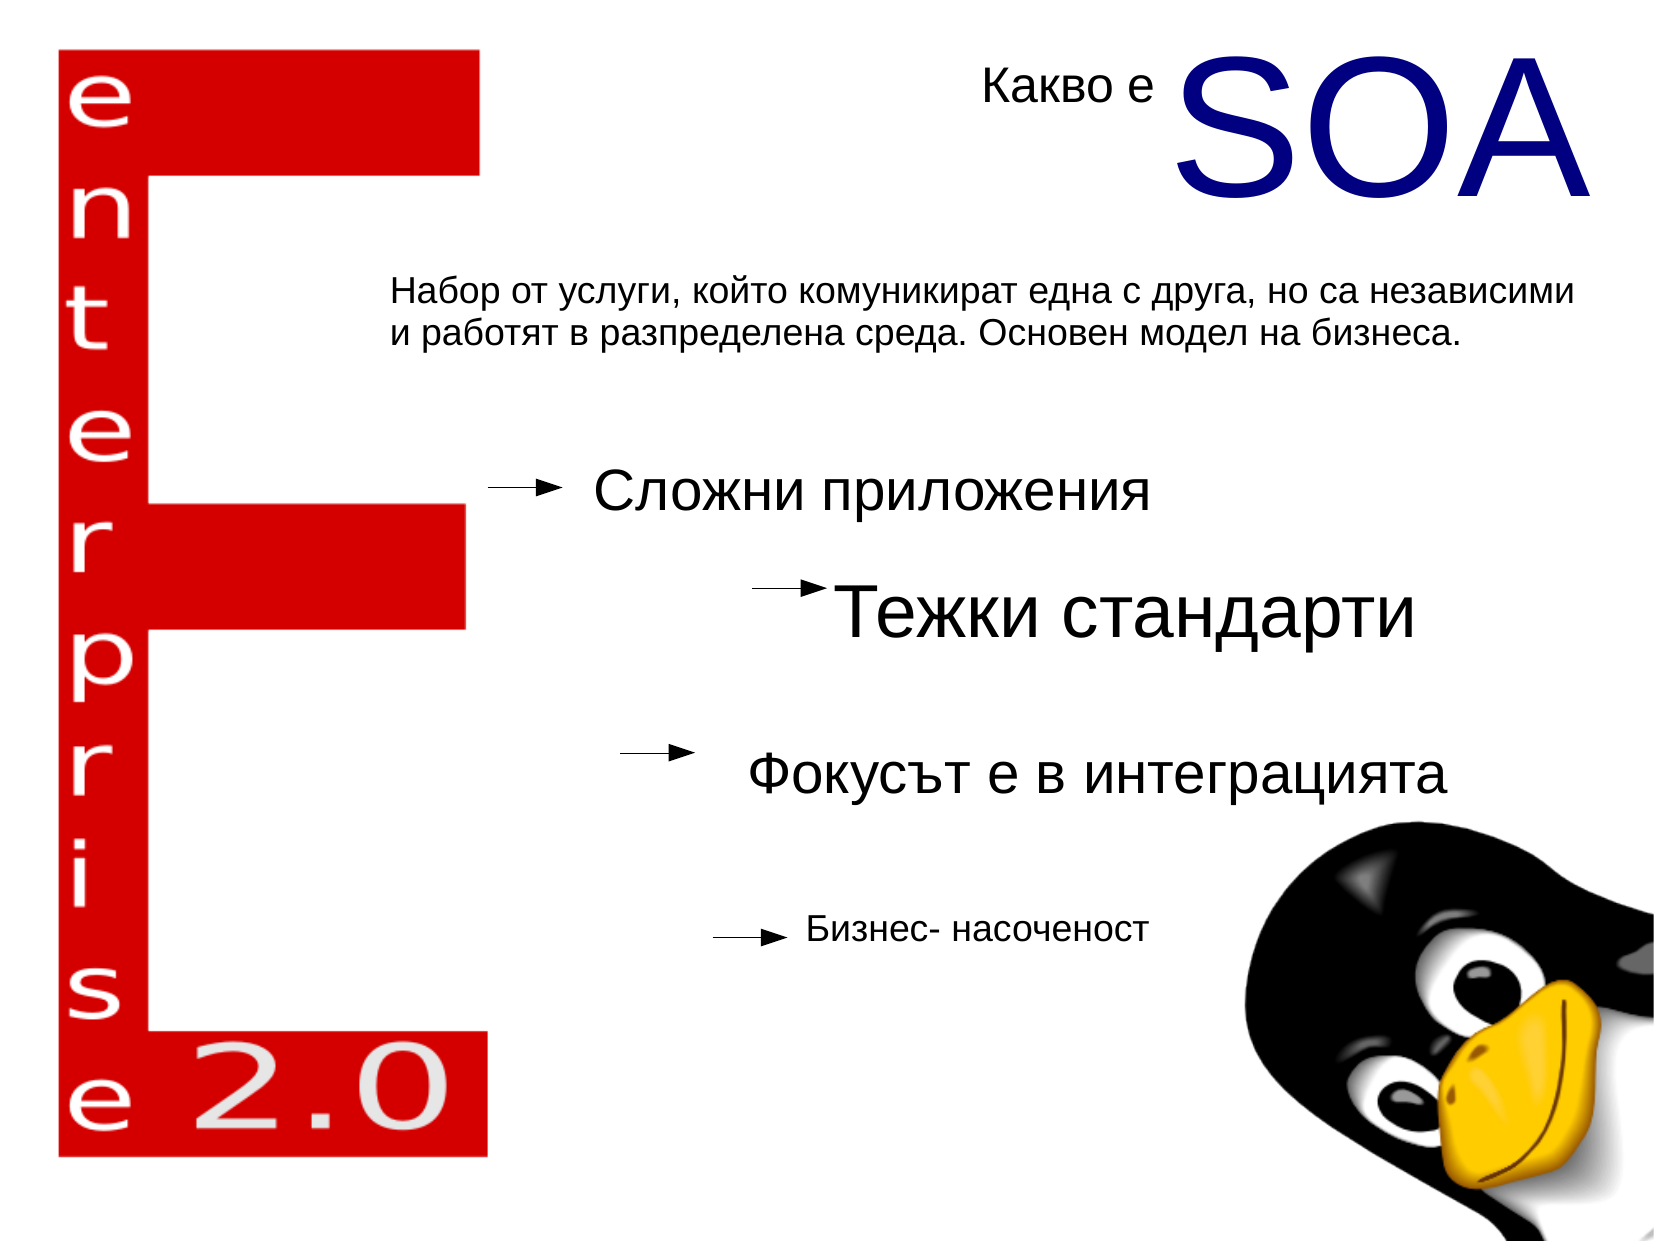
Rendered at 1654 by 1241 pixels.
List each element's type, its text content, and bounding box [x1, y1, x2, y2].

text_box SOA [1153, 7, 1607, 247]
text_box Набор от услуги, който комуникират една с друга, но са независими и работят в разпределена среда. Oсновен модел на бизнеса. [375, 262, 1588, 362]
text_box Фокусът е в интеграцията [732, 733, 1463, 814]
text_box Тежки стандарти [819, 562, 1454, 662]
text_box Бизнес- насоченост [790, 900, 1165, 957]
text_box Сложни приложения [562, 450, 1167, 530]
picture [6, 5, 1654, 1241]
text_box Какво е [966, 49, 1153, 121]
